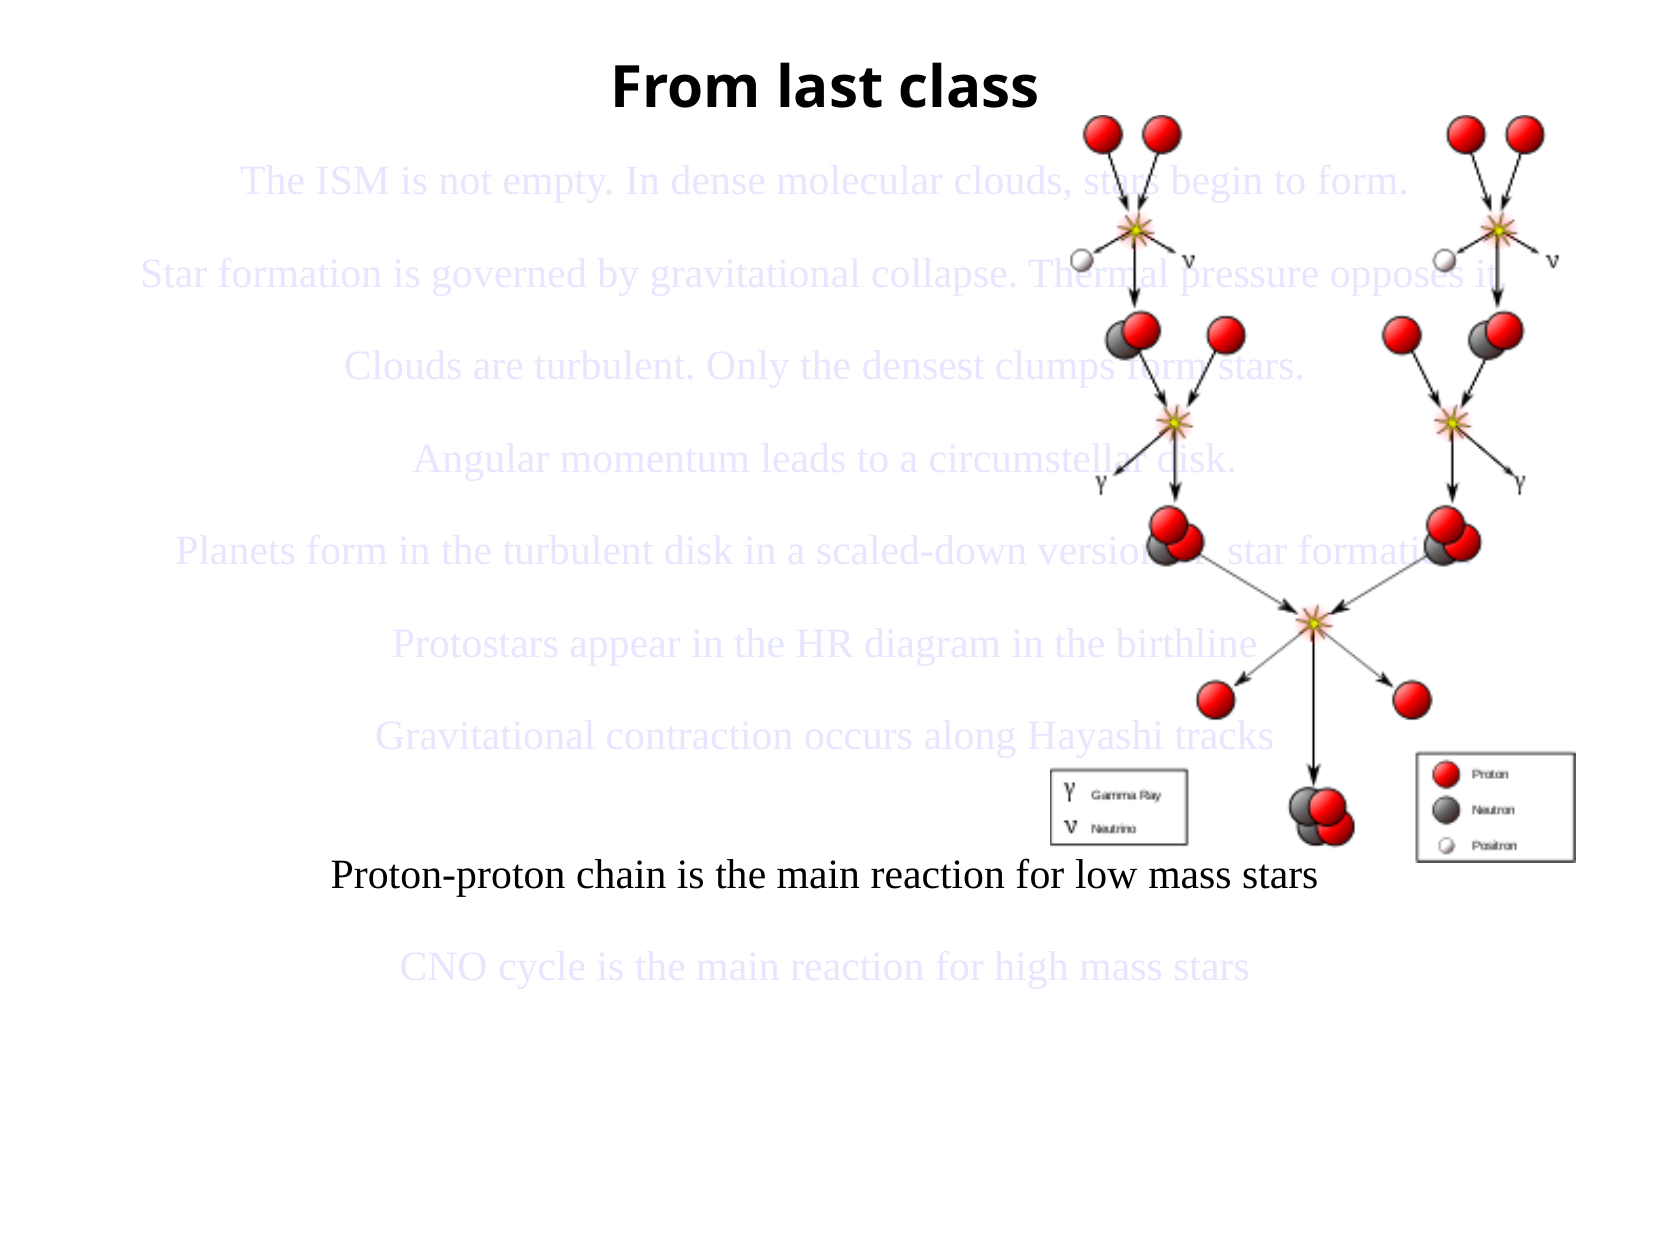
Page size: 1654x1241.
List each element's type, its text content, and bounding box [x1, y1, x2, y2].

picture [1050, 115, 1576, 863]
text_box From last class [0, 37, 1651, 134]
text_box The ISM is not empty. In dense molecular clouds, stars begin to form. Star formation is governed by gravitational collapse. Thermal pressure opposes it. Clouds are turbulent. Only the densest clumps form stars. Angular momentum leads to a circumstellar disk. Planets form in the turbulent disk in a scaled-down version of star formation. Protostars appear in the HR diagram in the birthline Gravitational contraction occurs along Hayashi tracks Proton-proton chain is the main reaction for low mass stars CNO cycle is the main reaction for high mass stars [75, 150, 1576, 1044]
